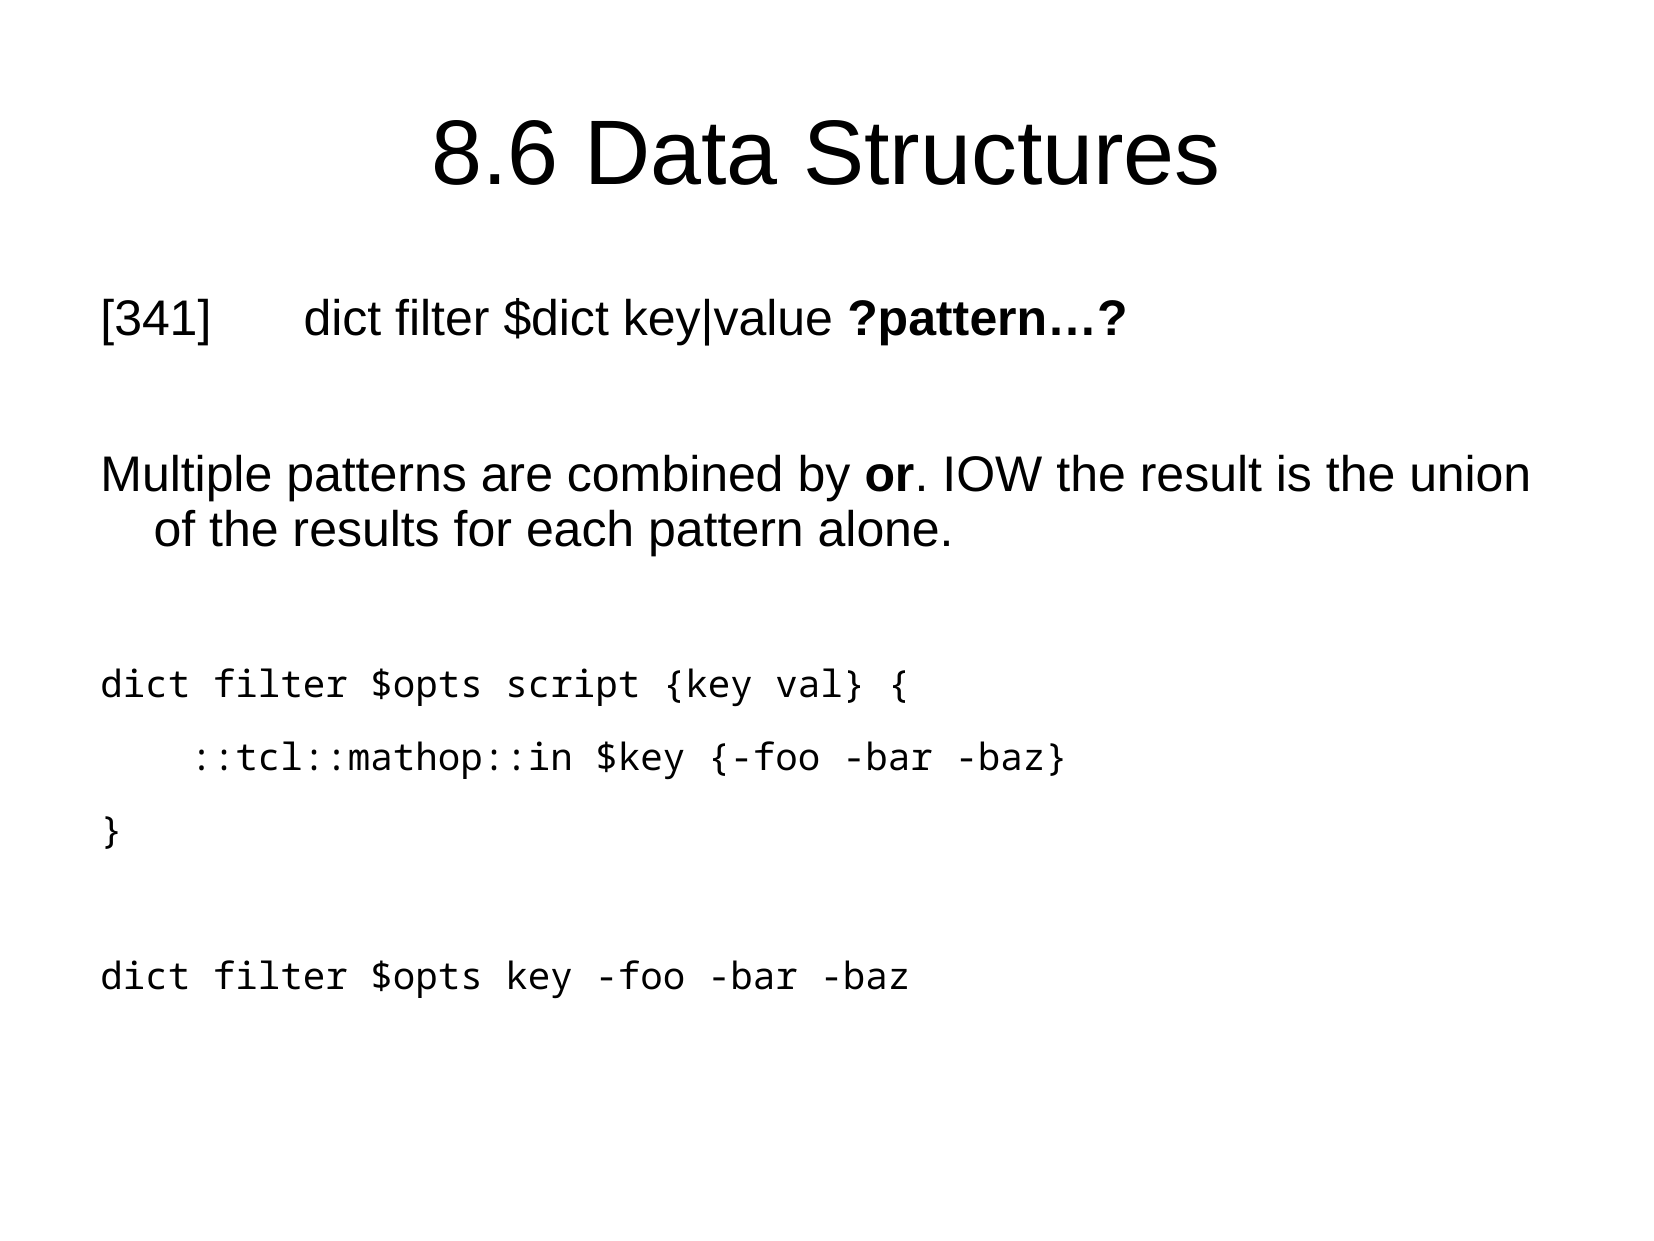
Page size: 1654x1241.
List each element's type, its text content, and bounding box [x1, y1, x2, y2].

list [341] dict filter $dict key|value ?pattern…? Multiple patterns are combined by or. IOW the result is the union of the results for each pattern alone. dict filter $opts script {key val} { ::tcl::mathop::in $key {-foo -bar -baz} } dict filter $opts key -foo -bar -baz [82, 290, 1571, 1201]
title 8.6 Data Structures [82, 56, 1571, 250]
